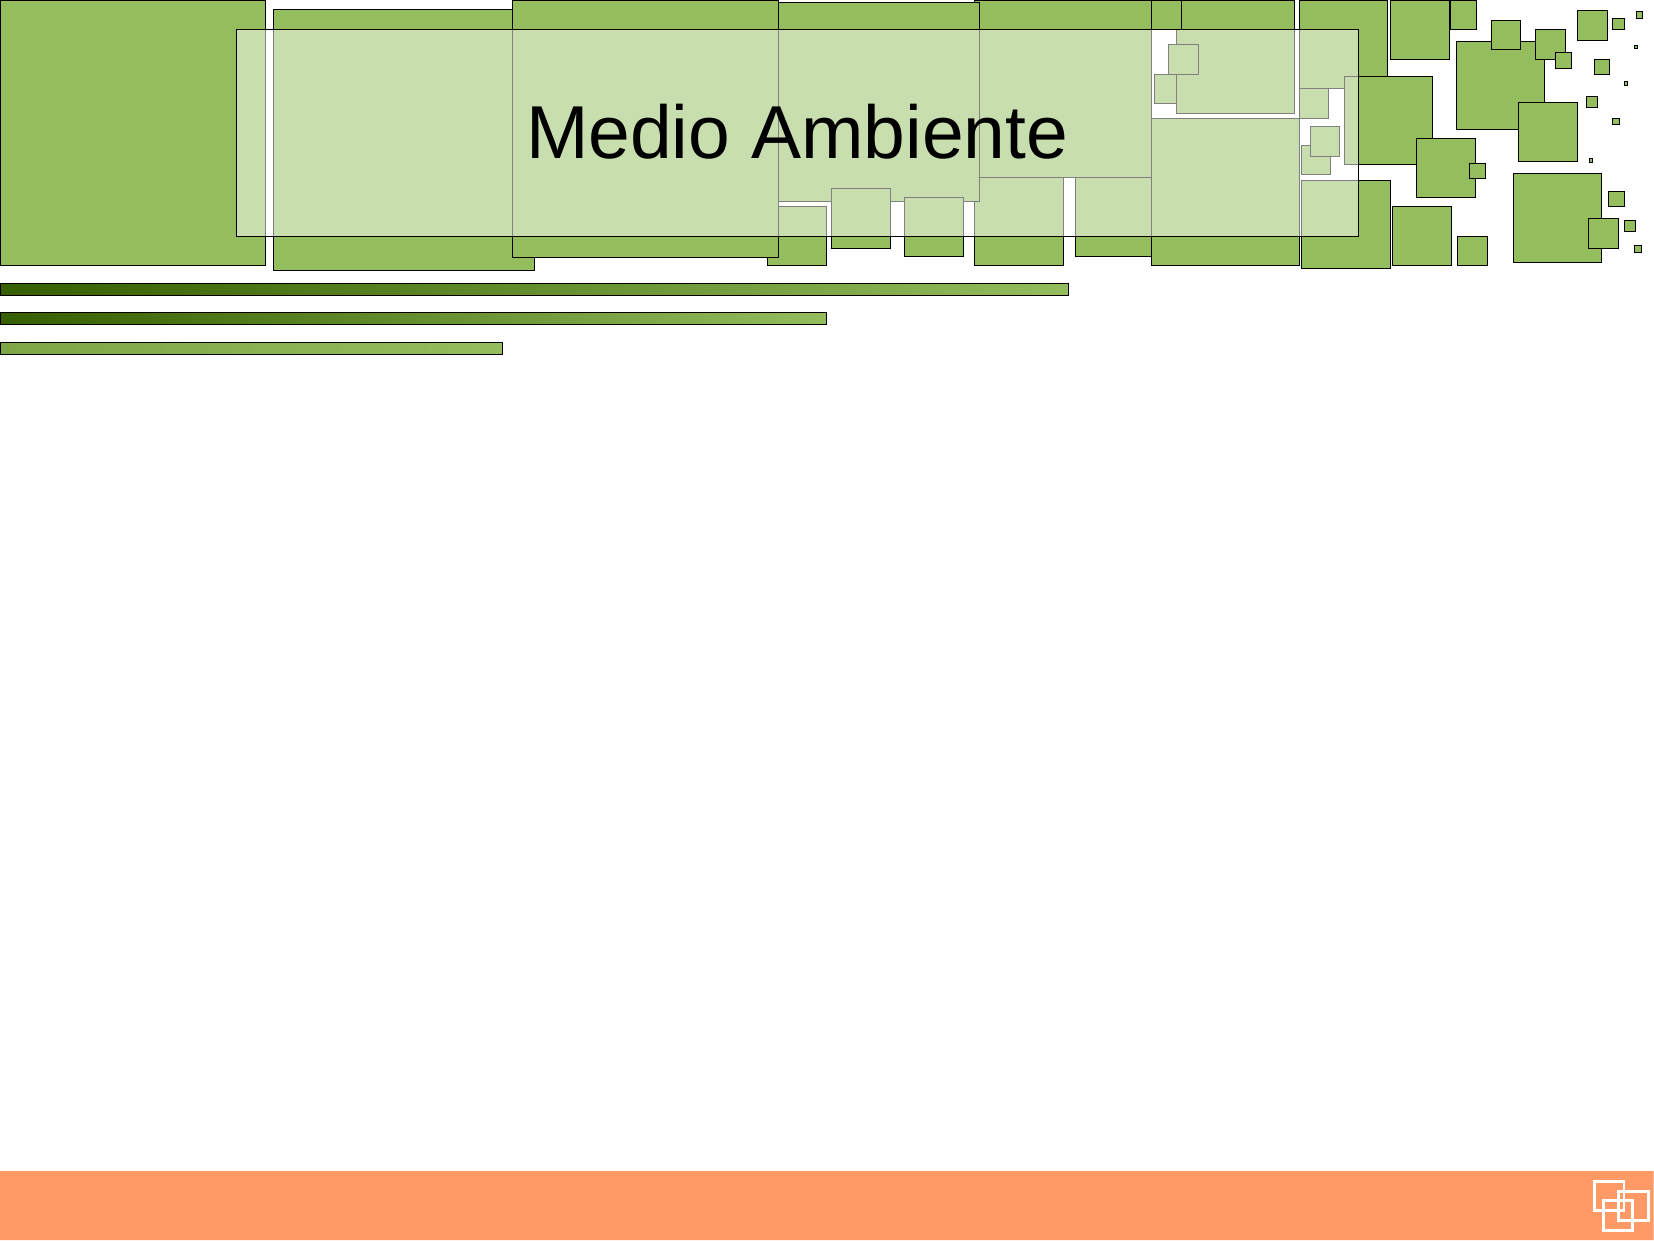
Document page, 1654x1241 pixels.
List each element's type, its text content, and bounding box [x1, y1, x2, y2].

title Medio Ambiente [265, 36, 1329, 230]
